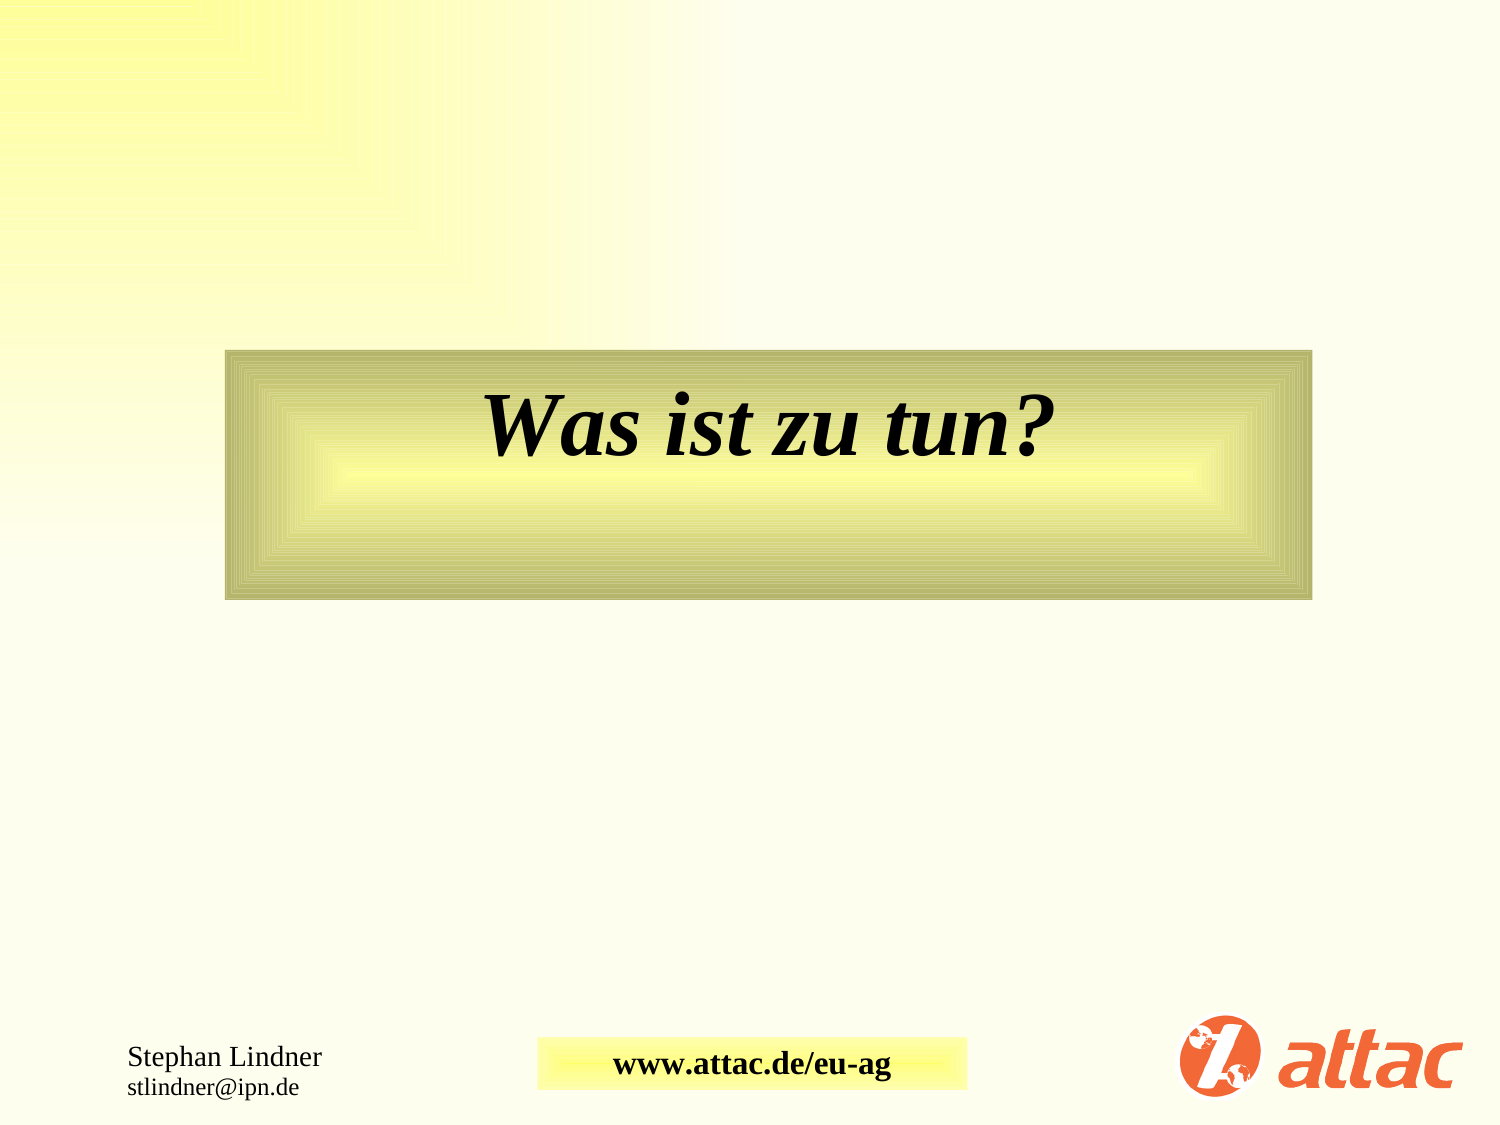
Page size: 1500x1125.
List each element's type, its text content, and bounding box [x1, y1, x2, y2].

title Was ist zu tun? [224, 349, 1313, 601]
text_box www.attac.de/eu-ag [537, 1037, 968, 1090]
picture [1175, 1012, 1463, 1101]
text_box Stephan Lindner stlindner@ipn.de [112, 1032, 338, 1109]
